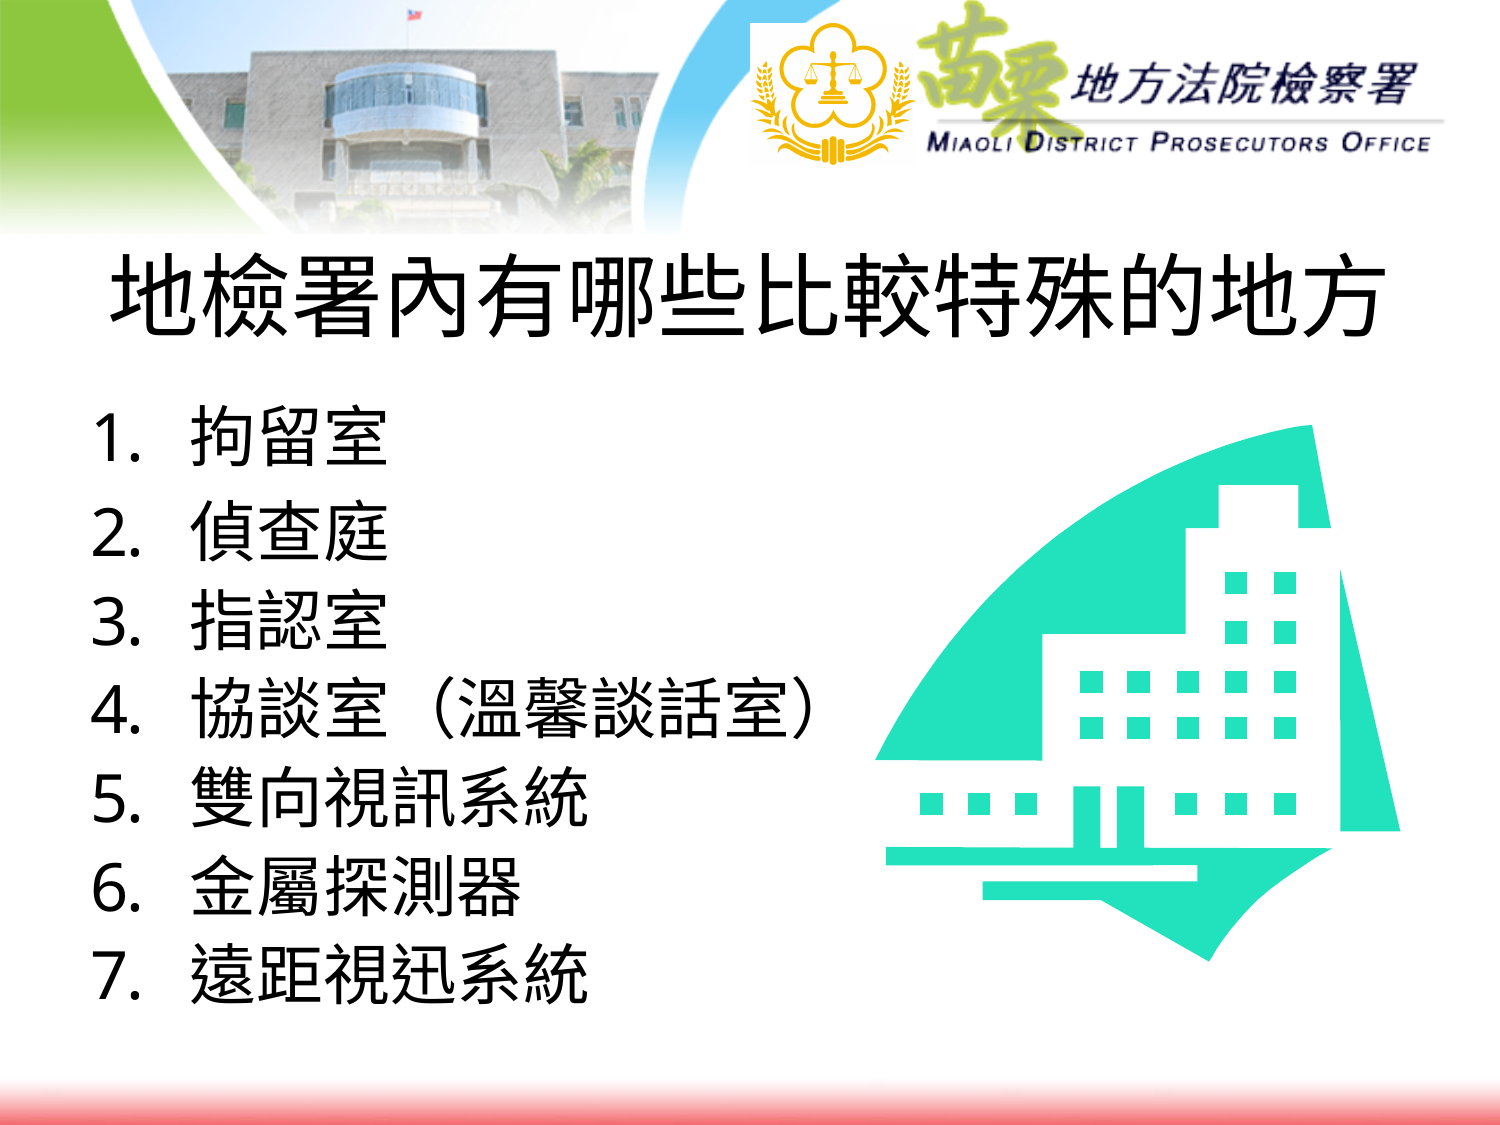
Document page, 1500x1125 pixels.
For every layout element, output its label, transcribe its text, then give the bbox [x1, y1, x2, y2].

picture [875, 425, 1401, 962]
title 地檢署內有哪些比較特殊的地方 [75, 200, 1426, 387]
list 拘留室 偵查庭 指認室 協談室（溫馨談話室） 雙向視訊系統 金屬探測器 遠距視迅系統 [75, 387, 1426, 1038]
